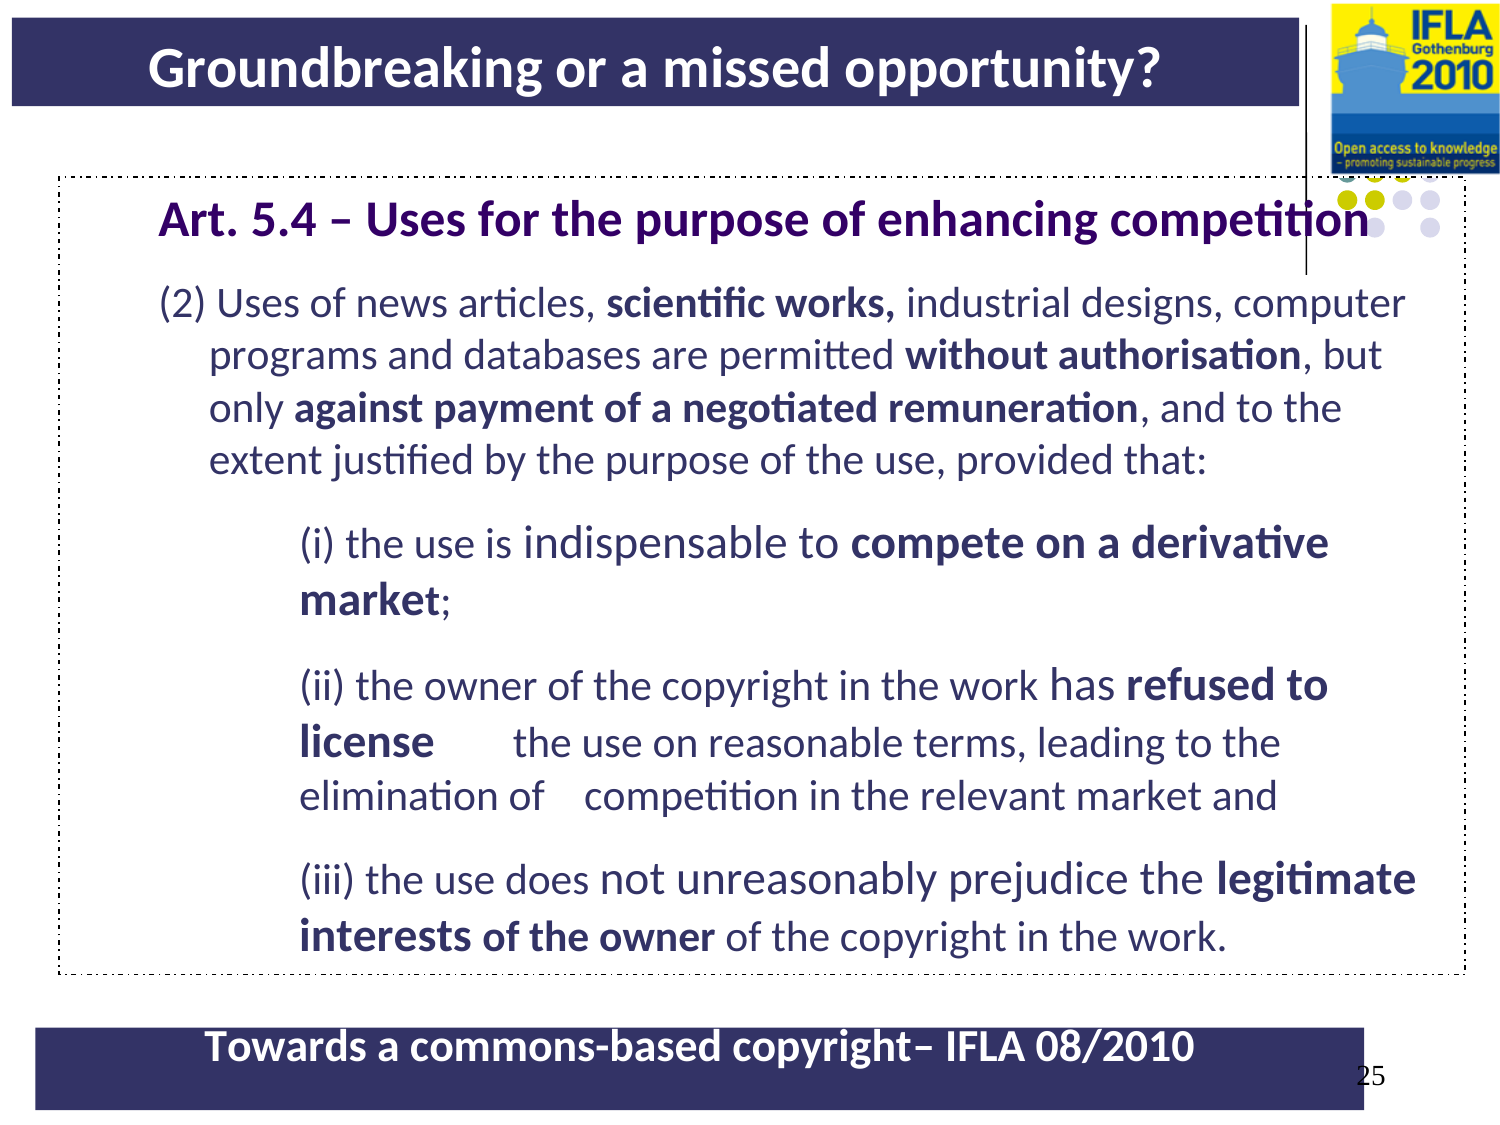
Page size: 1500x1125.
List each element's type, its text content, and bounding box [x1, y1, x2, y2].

text_box [1356, 1026, 1459, 1105]
list Art. 5.4 – Uses for the purpose of enhancing competition (2) Uses of news articles, scientific works, industrial designs, computer programs and databases are permitted without authorisation, but only against payment of a negotiated remuneration, and to the extent justified by the purpose of the use, provided that: (i) the use is indispensable to compete on a derivative market; (ii) the owner of the copyright in the work has refused to license the use on reasonable terms, leading to the elimination of competition in the relevant market and (iii) the use does not unreasonably prejudice the legitimate interests of the owner of the copyright in the work. [59, 177, 1465, 975]
title Groundbreaking or a missed opportunity? [11, 17, 1300, 107]
